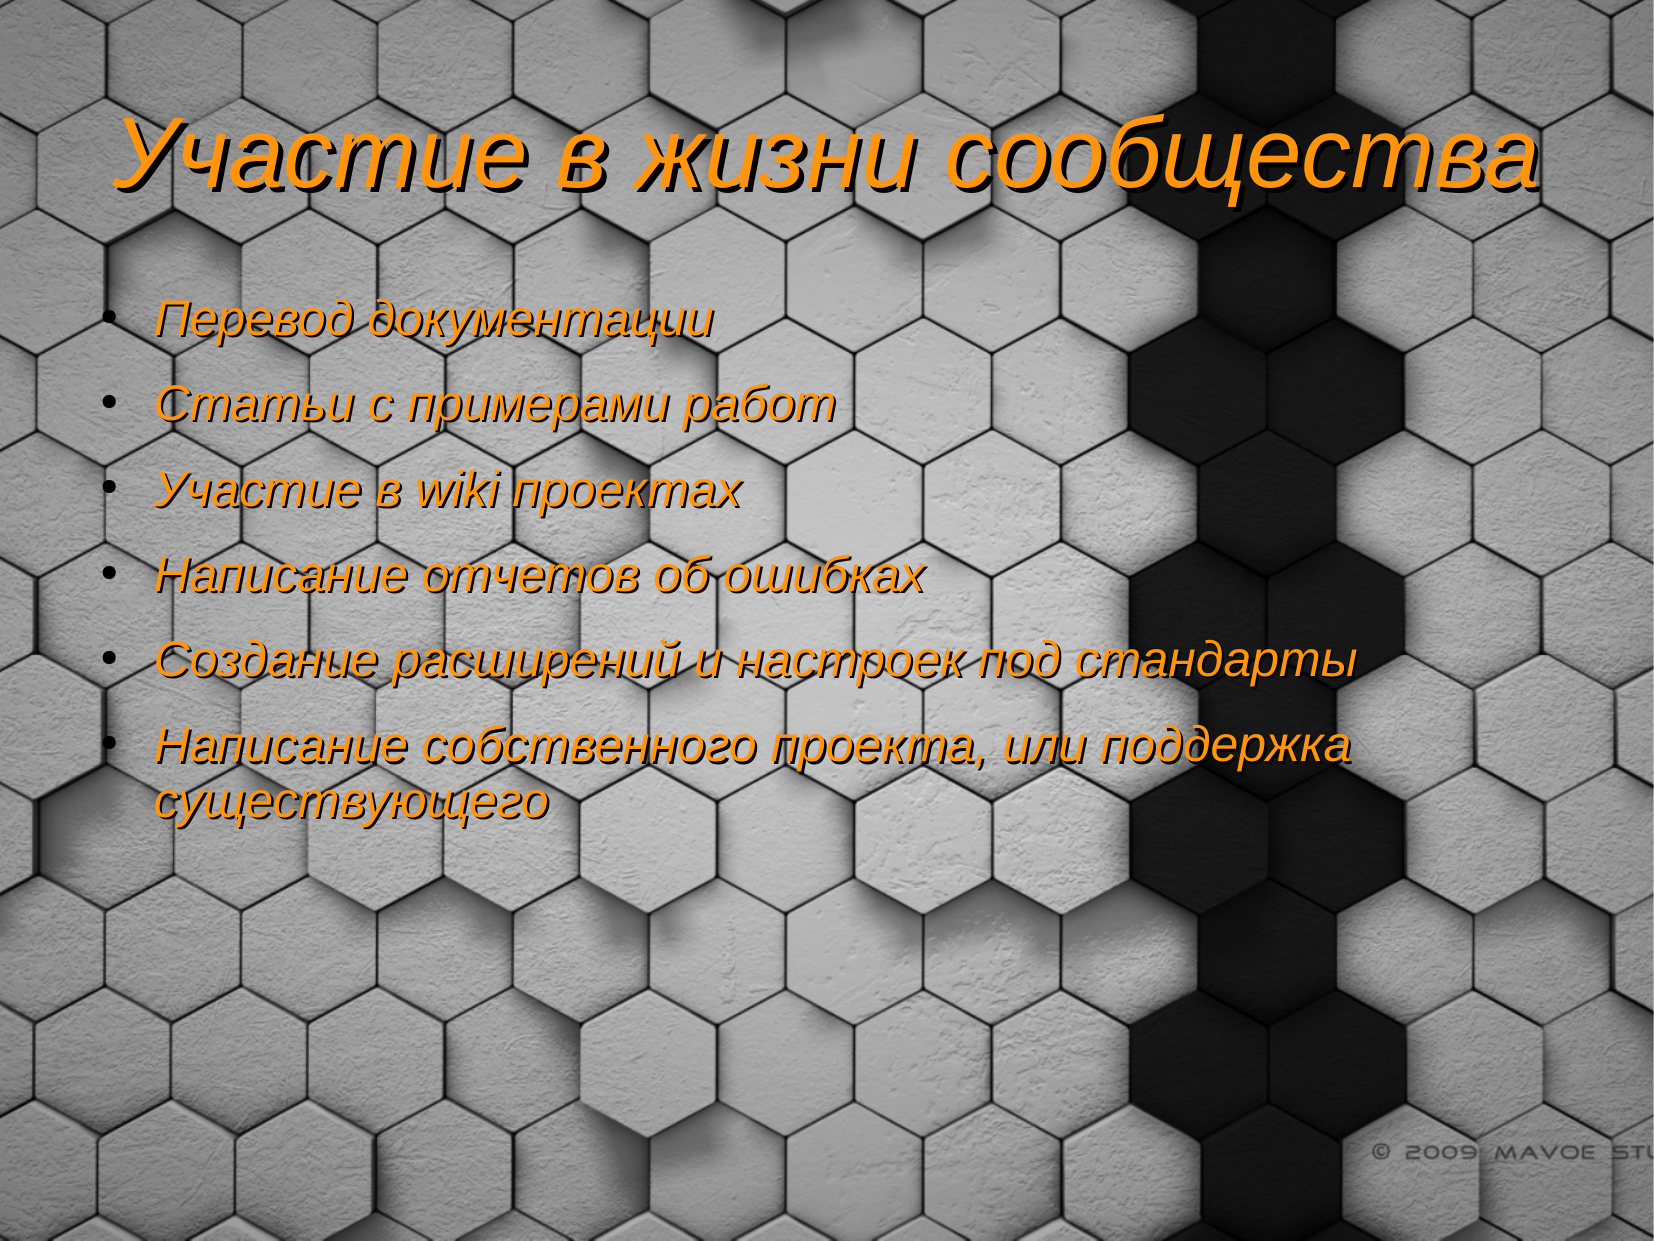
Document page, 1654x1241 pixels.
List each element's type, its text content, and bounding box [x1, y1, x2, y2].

picture [0, 0, 1654, 1241]
list Перевод документации Статьи с примерами работ Участие в wiki проектах Написание отчетов об ошибках Создание расширений и настроек под стандарты Написание собственного проекта, или поддержка существующего [82, 290, 1571, 1010]
title Участие в жизни сообщества [82, 49, 1571, 257]
